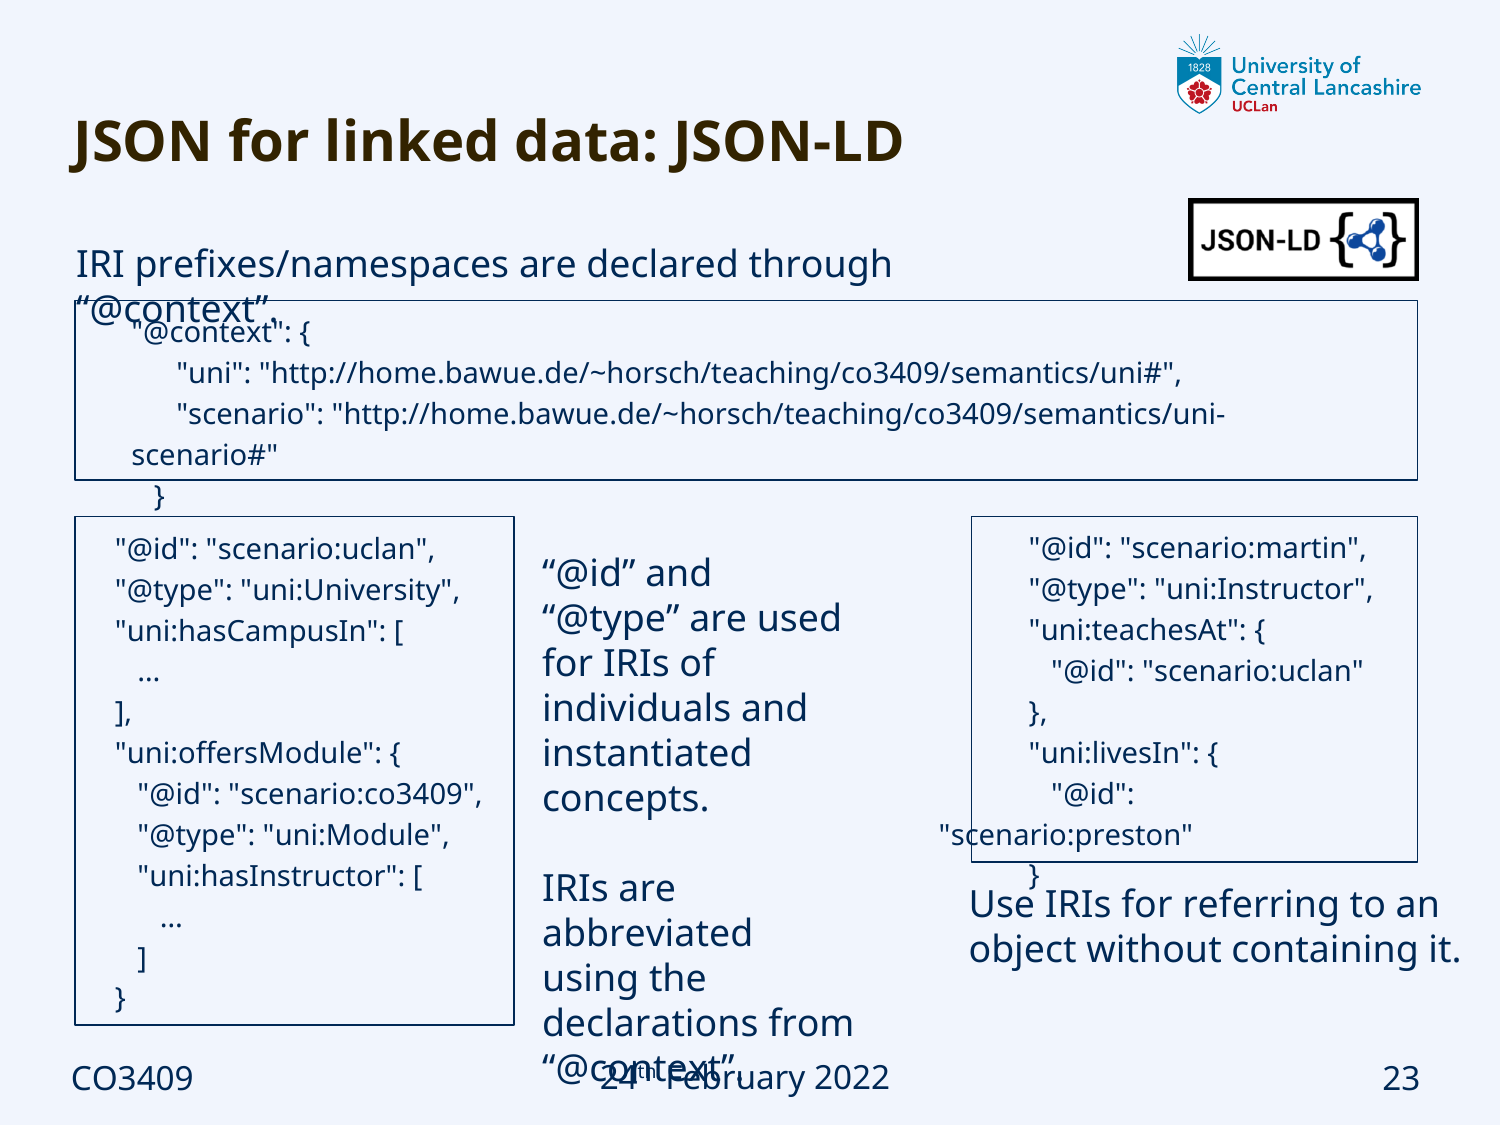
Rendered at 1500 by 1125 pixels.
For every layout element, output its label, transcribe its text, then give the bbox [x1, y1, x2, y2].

picture [1177, 34, 1421, 93]
text_box Use IRIs for referring to an object without containing it. [953, 873, 1500, 978]
text_box "@id": "scenario:uclan", "@type": "uni:University", "uni:hasCampusIn": [ … ], "uni:offersModule": { "@id": "scenario:co3409", "@type": "uni:Module", "uni:hasInstructor": [ … ] } [77, 517, 507, 1023]
picture [1188, 198, 1419, 281]
title JSON for linked data: JSON-LD [58, 93, 1475, 186]
text_box IRI prefixes/namespaces are declared through “@context”. [61, 232, 1120, 293]
text_box "@context": { "uni": "http://home.bawue.de/~horsch/teaching/co3409/semantics/uni#", "scenario": "http://home.bawue.de/~horsch/teaching/co3409/semantics/uni-scenario#" } [116, 301, 1387, 479]
text_box "@id": "scenario:martin", "@type": "uni:Instructor", "uni:teachesAt": { "@id": "scenario:uclan" }, "uni:livesIn": { "@id": "scenario:preston" } [972, 517, 1402, 859]
text_box "@id": "scenario:martin", "@type": "uni:Instructor", "uni:teachesAt": { "@id": "scenario:uclan" }, "uni:livesIn": { "@id": "scenario:preston" } [924, 516, 971, 859]
text_box “@id” and “@type” are used for IRIs of individuals and instantiated concepts. IRIs are abbreviated using the declarations from “@context”. [527, 541, 873, 1007]
